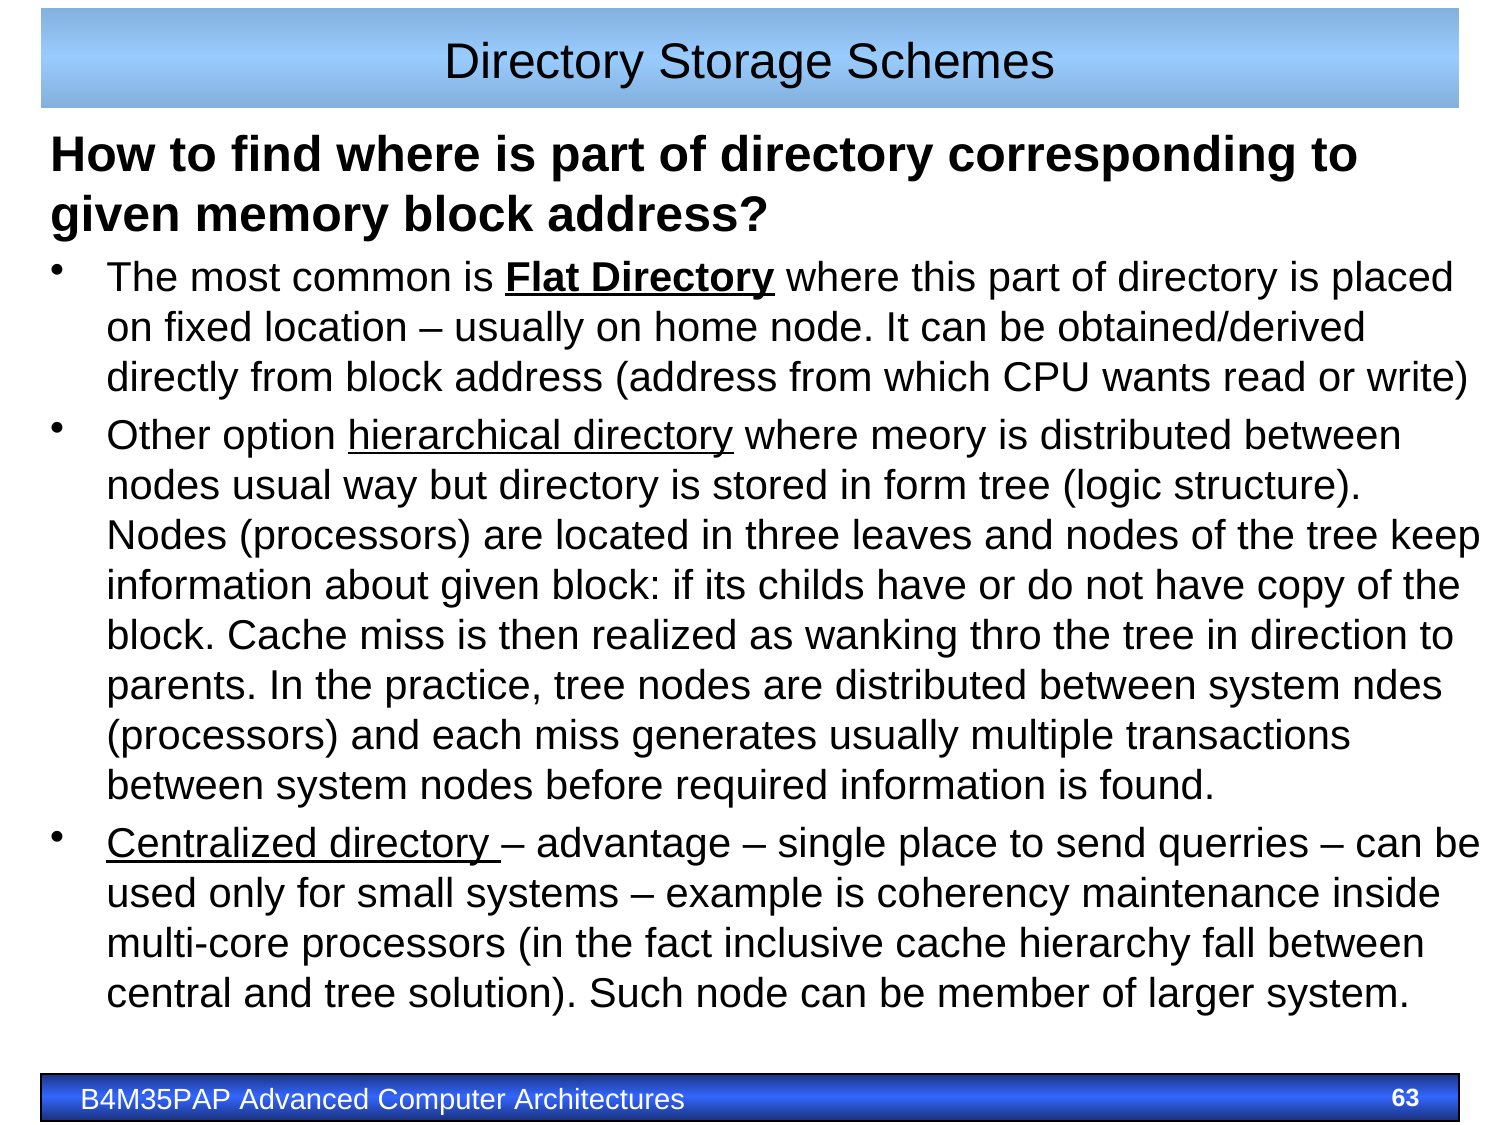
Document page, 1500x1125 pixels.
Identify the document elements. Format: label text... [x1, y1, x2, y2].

title Directory Storage Schemes [41, 8, 1459, 108]
text_box How to find where is part of directory corresponding to given memory block address? The most common is Flat Directory where this part of directory is placed on fixed location – usually on home node. It can be obtained/derived directly from block address (address from which CPU wants read or write) Other option hierarchical directory where meory is distributed between nodes usual way but directory is stored in form tree (logic structure). Nodes (processors) are located in three leaves and nodes of the tree keep information about given block: if its childs have or do not have copy of the block. Cache miss is then realized as wanking thro the tree in direction to parents. In the practice, tree nodes are distributed between system ndes (processors) and each miss generates usually multiple transactions between system nodes before required information is found. Centralized directory – advantage – single place to send querries – can be used only for small systems – example is coherency maintenance inside multi-core processors (in the fact inclusive cache hierarchy fall between central and tree solution). Such node can be member of larger system. [35, 113, 1500, 1012]
